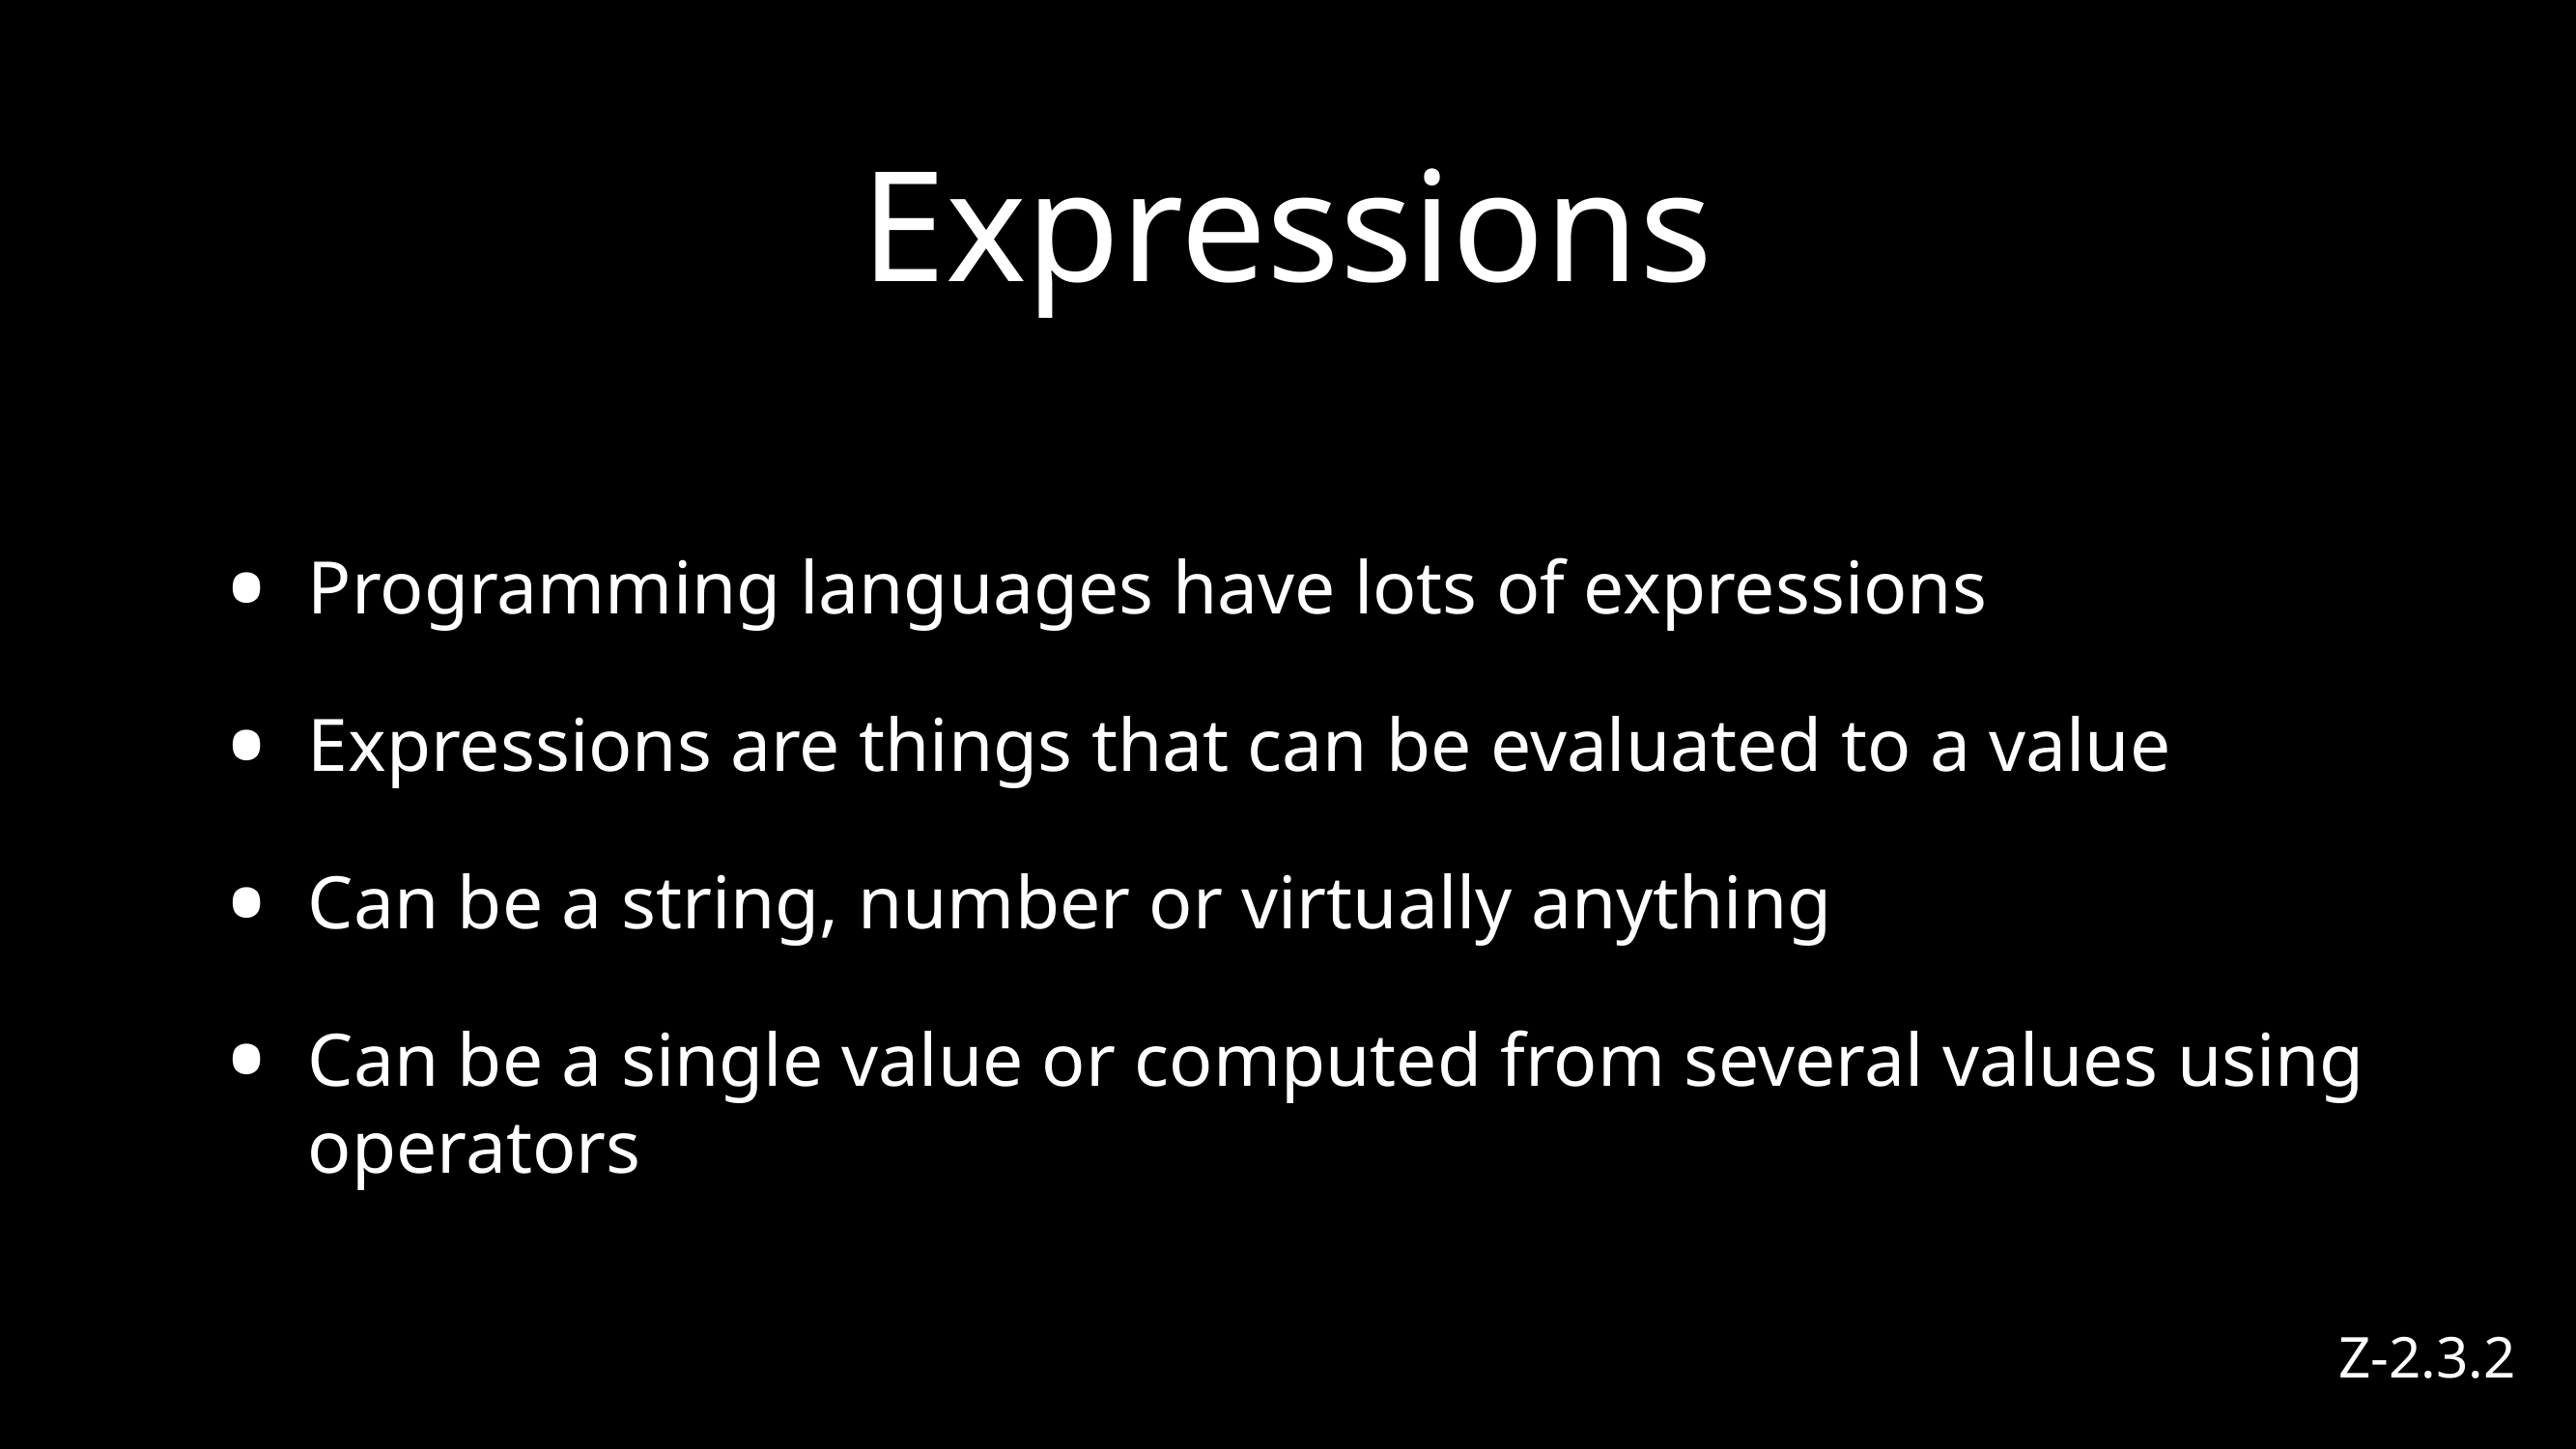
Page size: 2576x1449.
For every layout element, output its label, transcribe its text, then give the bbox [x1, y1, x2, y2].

text_box Z-2.3.2 [2338, 1321, 2516, 1390]
title Expressions [183, 38, 2392, 403]
list Programming languages have lots of expressions Expressions are things that can be evaluated to a value Can be a string, number or virtually anything Can be a single value or computed from several values using operators [183, 412, 2392, 1317]
